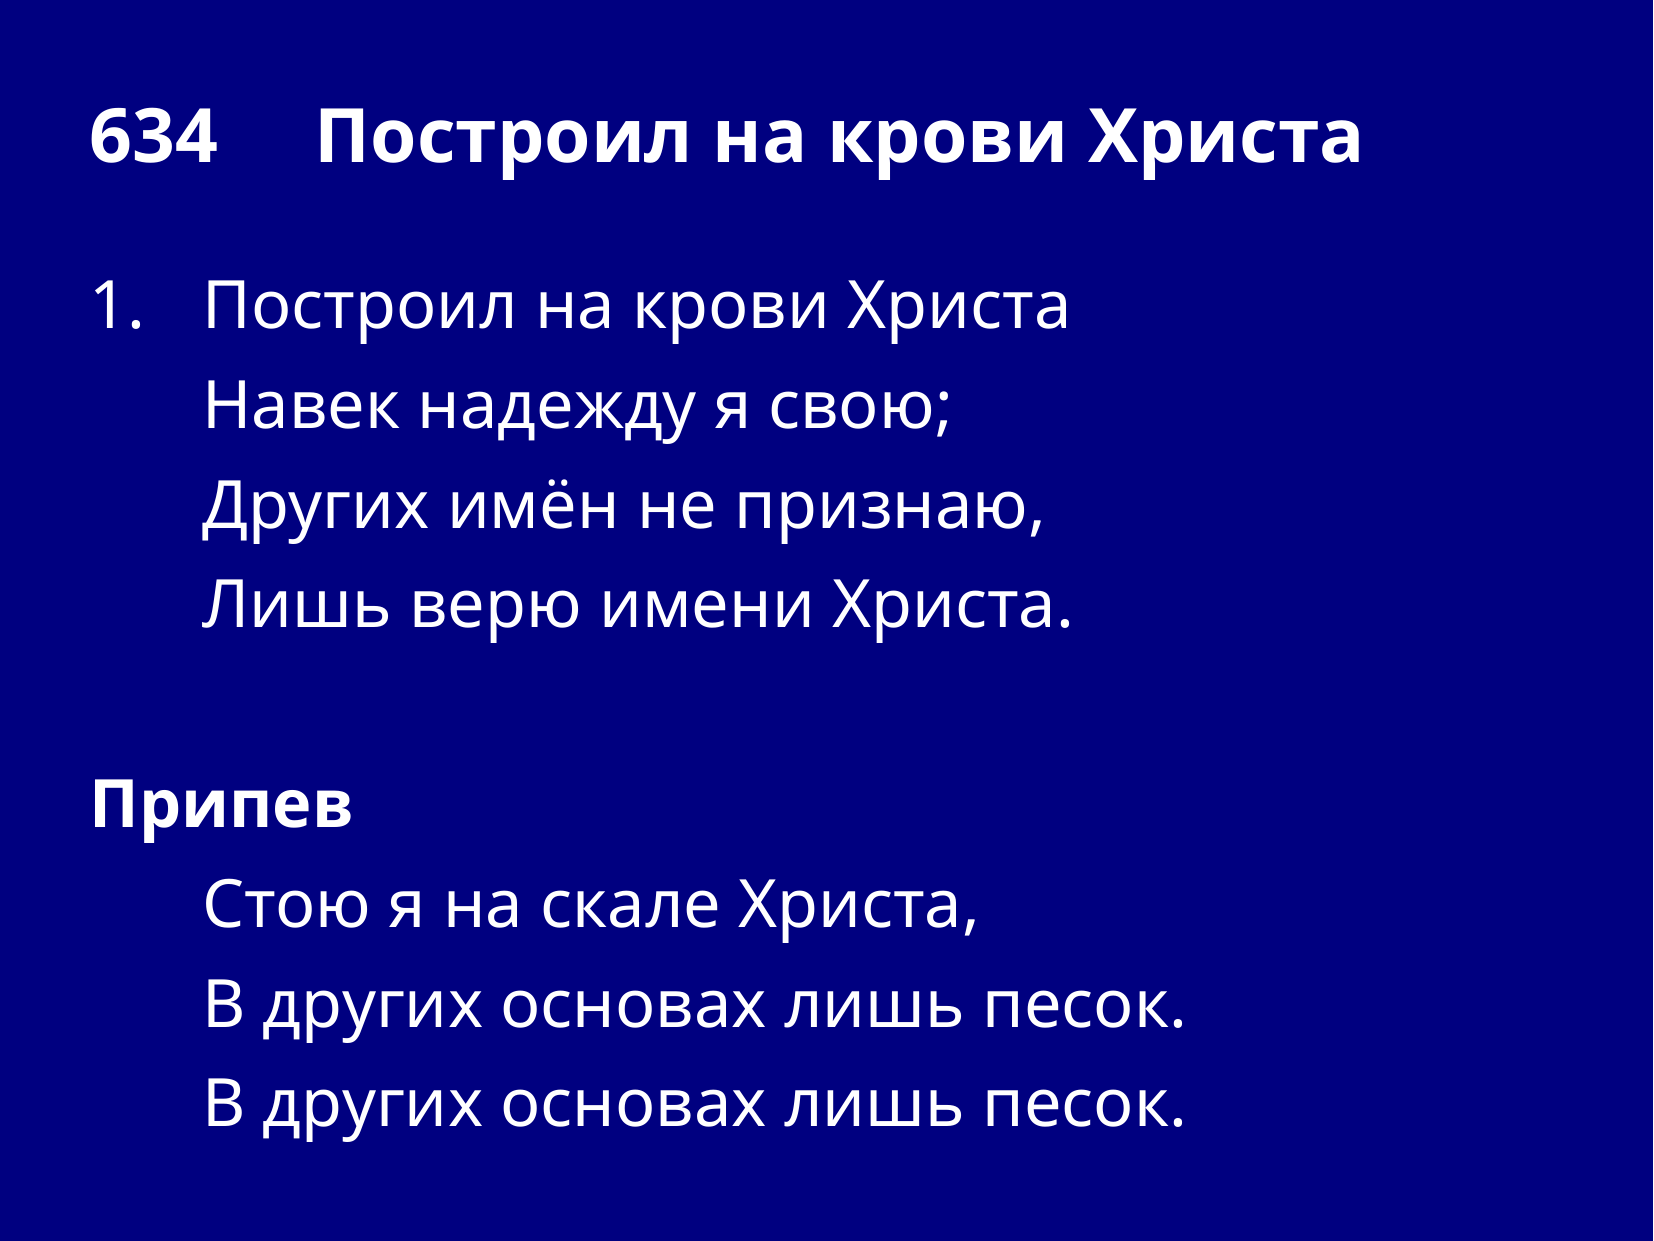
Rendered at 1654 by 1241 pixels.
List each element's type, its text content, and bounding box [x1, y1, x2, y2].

text_box 1. Построил на крови Христа Навек надежду я свою; Других имён не признаю, Лишь верю имени Христа. Припев Стою я на скале Христа, В других основах лишь песок. В других основах лишь песок. [75, 188, 1576, 1163]
text_box 634 Построил на крови Христа [75, 75, 1576, 188]
